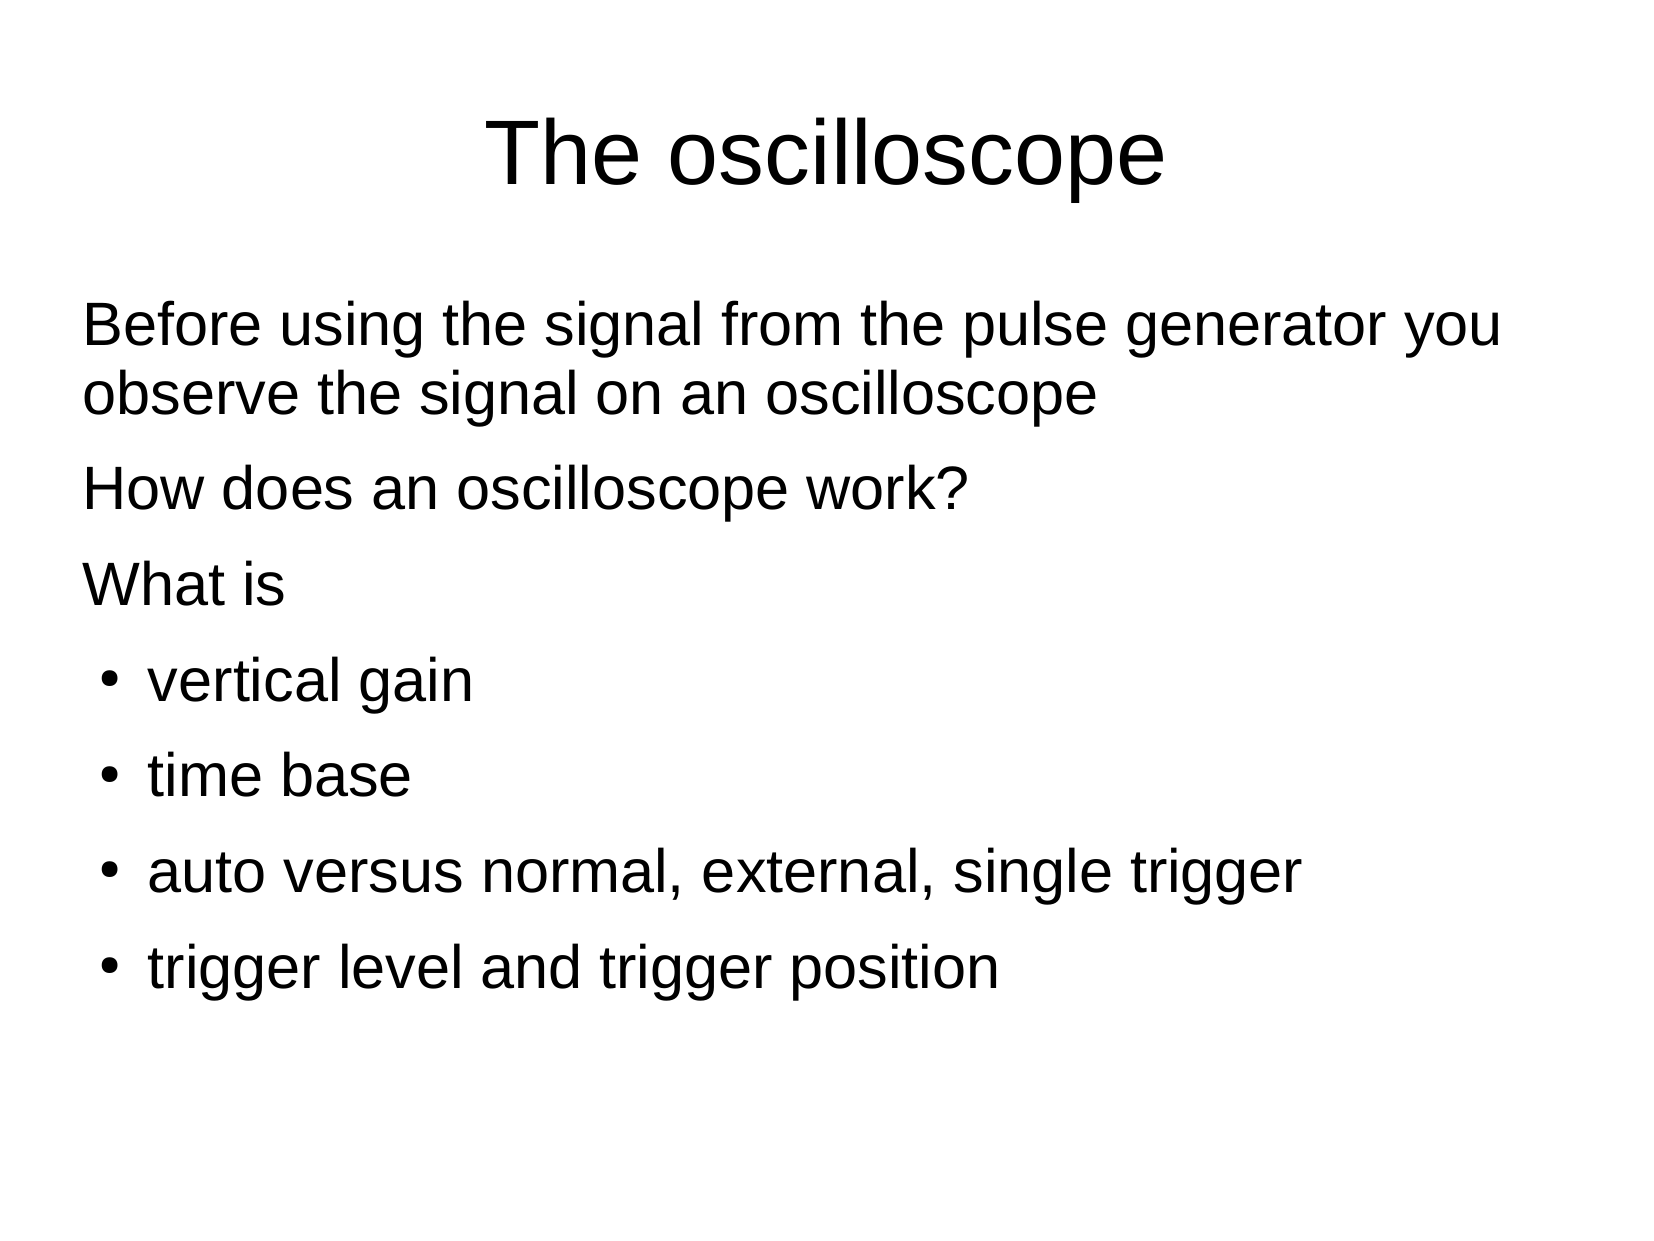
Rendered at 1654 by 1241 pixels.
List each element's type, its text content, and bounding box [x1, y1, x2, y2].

title The oscilloscope [82, 49, 1571, 257]
list Before using the signal from the pulse generator you observe the signal on an oscilloscope How does an oscilloscope work? What is vertical gain time base auto versus normal, external, single trigger trigger level and trigger position [82, 290, 1571, 1010]
